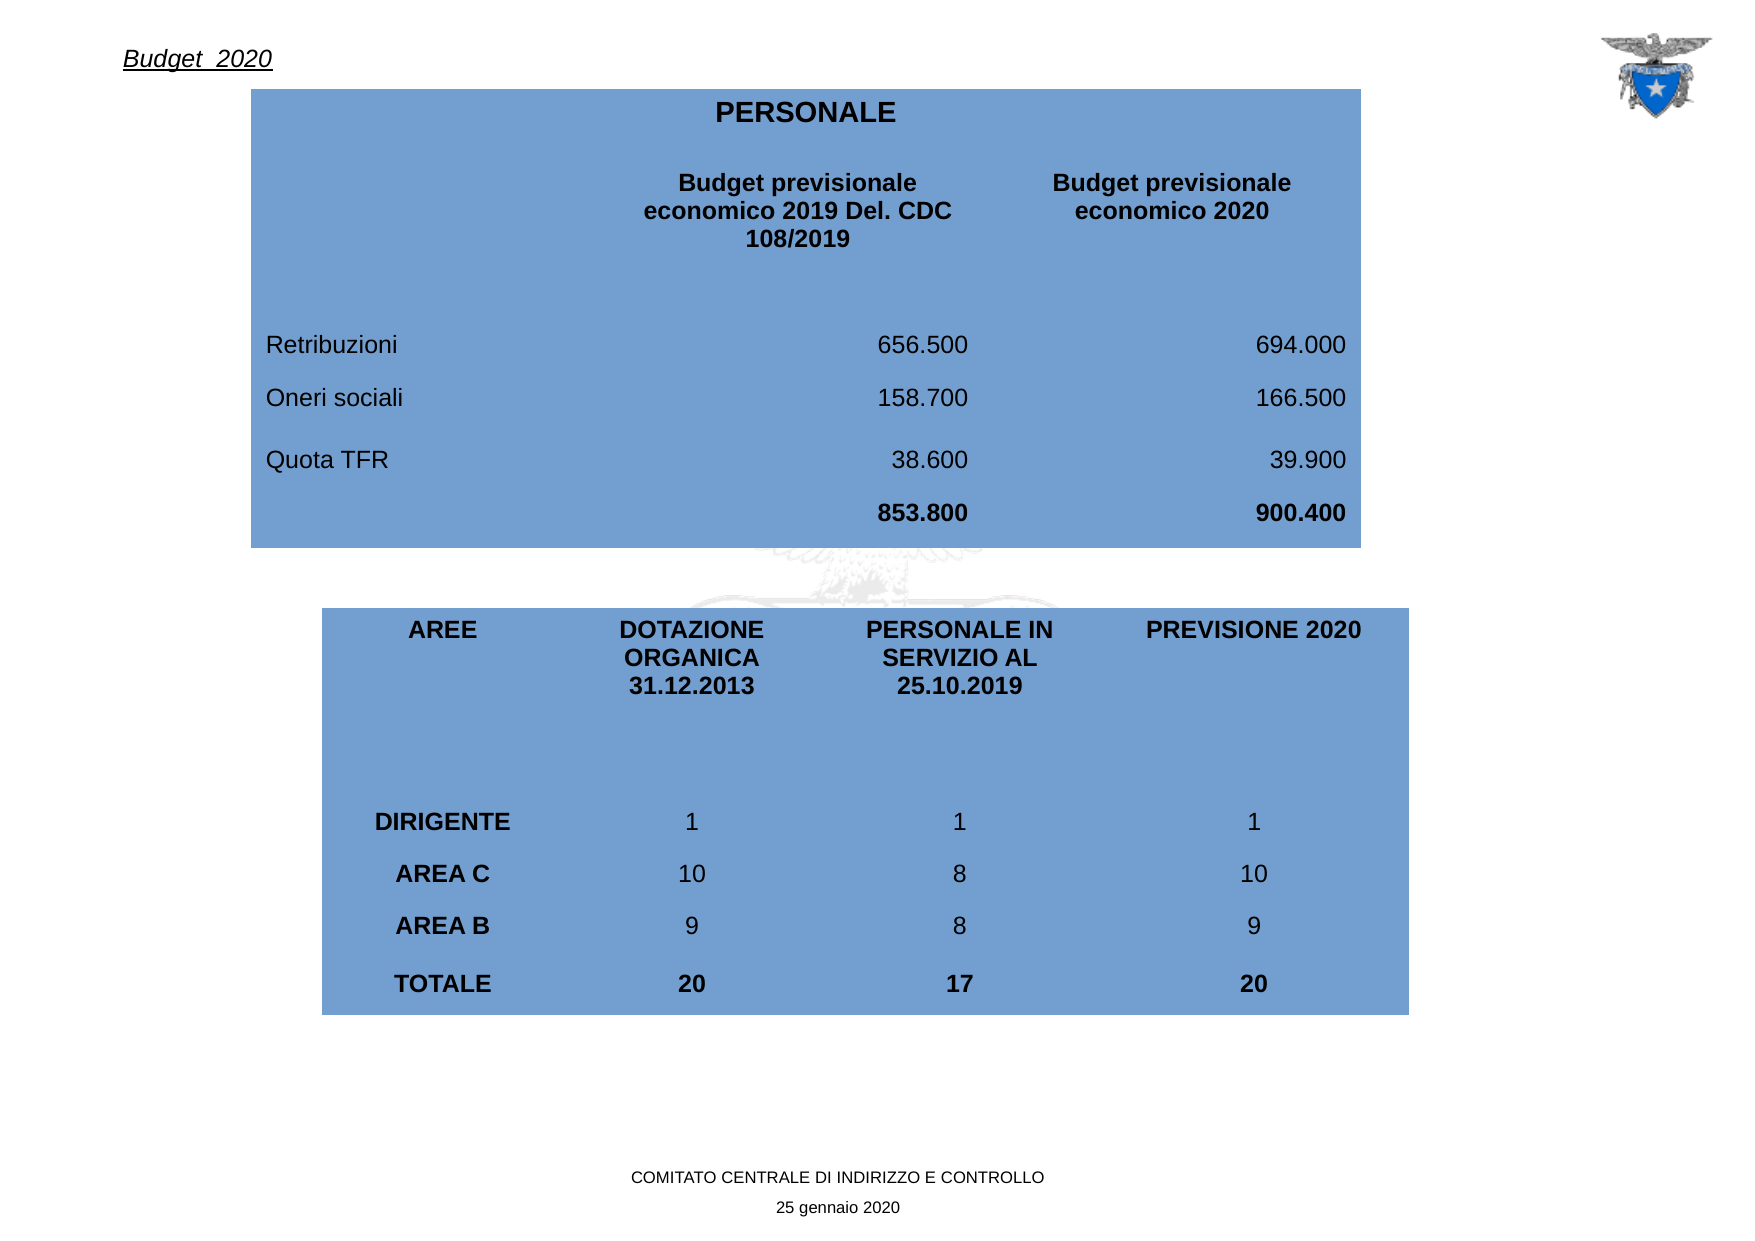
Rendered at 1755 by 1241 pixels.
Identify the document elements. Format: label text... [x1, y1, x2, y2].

table_cell 20 [1100, 962, 1409, 1015]
table_cell [251, 161, 613, 323]
picture [533, 548, 1221, 608]
table_cell 9 [564, 905, 820, 962]
table_cell 1 [820, 800, 1100, 853]
table_header AREE [322, 608, 564, 800]
table_cell 694.000 [983, 323, 1361, 376]
table_cell 8 [820, 905, 1100, 962]
table_cell 8 [820, 853, 1100, 905]
table_cell 853.800 [613, 491, 983, 548]
table_cell TOTALE [322, 962, 564, 1015]
table_cell 39.900 [983, 438, 1361, 491]
table_cell Budget previsionale economico 2019 Del. CDC 108/2019 [613, 161, 983, 323]
table_cell 158.700 [613, 376, 983, 438]
table_cell [251, 491, 613, 548]
table_header PREVISIONE 2020 [1100, 608, 1409, 800]
table_header PERSONALE [251, 89, 1361, 161]
table_cell DIRIGENTE [322, 800, 564, 853]
table_cell 10 [564, 853, 820, 905]
table_cell 10 [1100, 853, 1409, 905]
table_header PERSONALE IN SERVIZIO AL 25.10.2019 [820, 608, 1100, 800]
table_cell 656.500 [613, 323, 983, 376]
table_cell AREA C [322, 853, 564, 905]
table_cell 1 [1100, 800, 1409, 853]
table_cell Oneri sociali [251, 376, 613, 438]
table_cell 17 [820, 962, 1100, 1015]
text_box Budget 2020 [50, 35, 346, 82]
table_header DOTAZIONE ORGANICA 31.12.2013 [564, 608, 820, 800]
table_cell Retribuzioni [251, 323, 613, 376]
table_cell Budget previsionale economico 2020 [983, 161, 1361, 323]
table_cell 900.400 [983, 491, 1361, 548]
table_cell 1 [564, 800, 820, 853]
picture [1597, 29, 1718, 128]
table_cell Quota TFR [251, 438, 613, 491]
table_cell 166.500 [983, 376, 1361, 438]
text_box COMITATO CENTRALE DI INDIRIZZO E CONTROLLO 25 gennaio 2020 [345, 1159, 1331, 1225]
table_cell 9 [1100, 905, 1409, 962]
table_cell AREA B [322, 905, 564, 962]
table_cell 20 [564, 962, 820, 1015]
table_cell 38.600 [613, 438, 983, 491]
